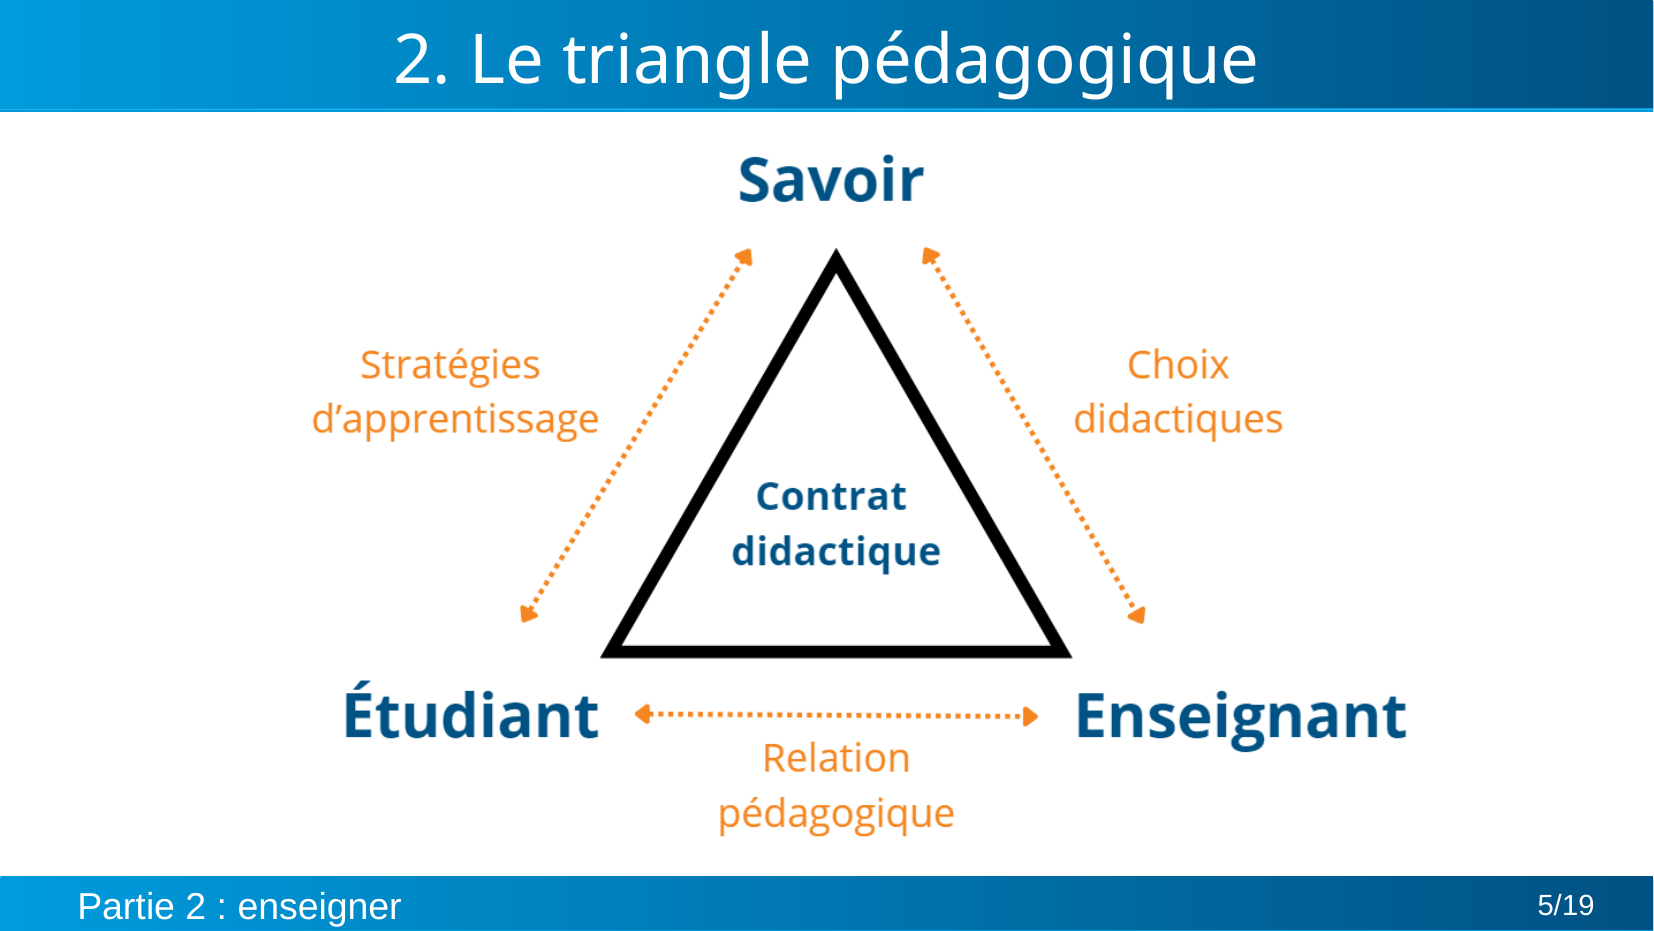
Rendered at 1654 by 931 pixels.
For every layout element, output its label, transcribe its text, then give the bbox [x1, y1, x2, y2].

title 2. Le triangle pédagogique [59, 17, 1595, 97]
text_box Partie 2 : enseigner [62, 878, 417, 931]
picture [301, 134, 1423, 849]
